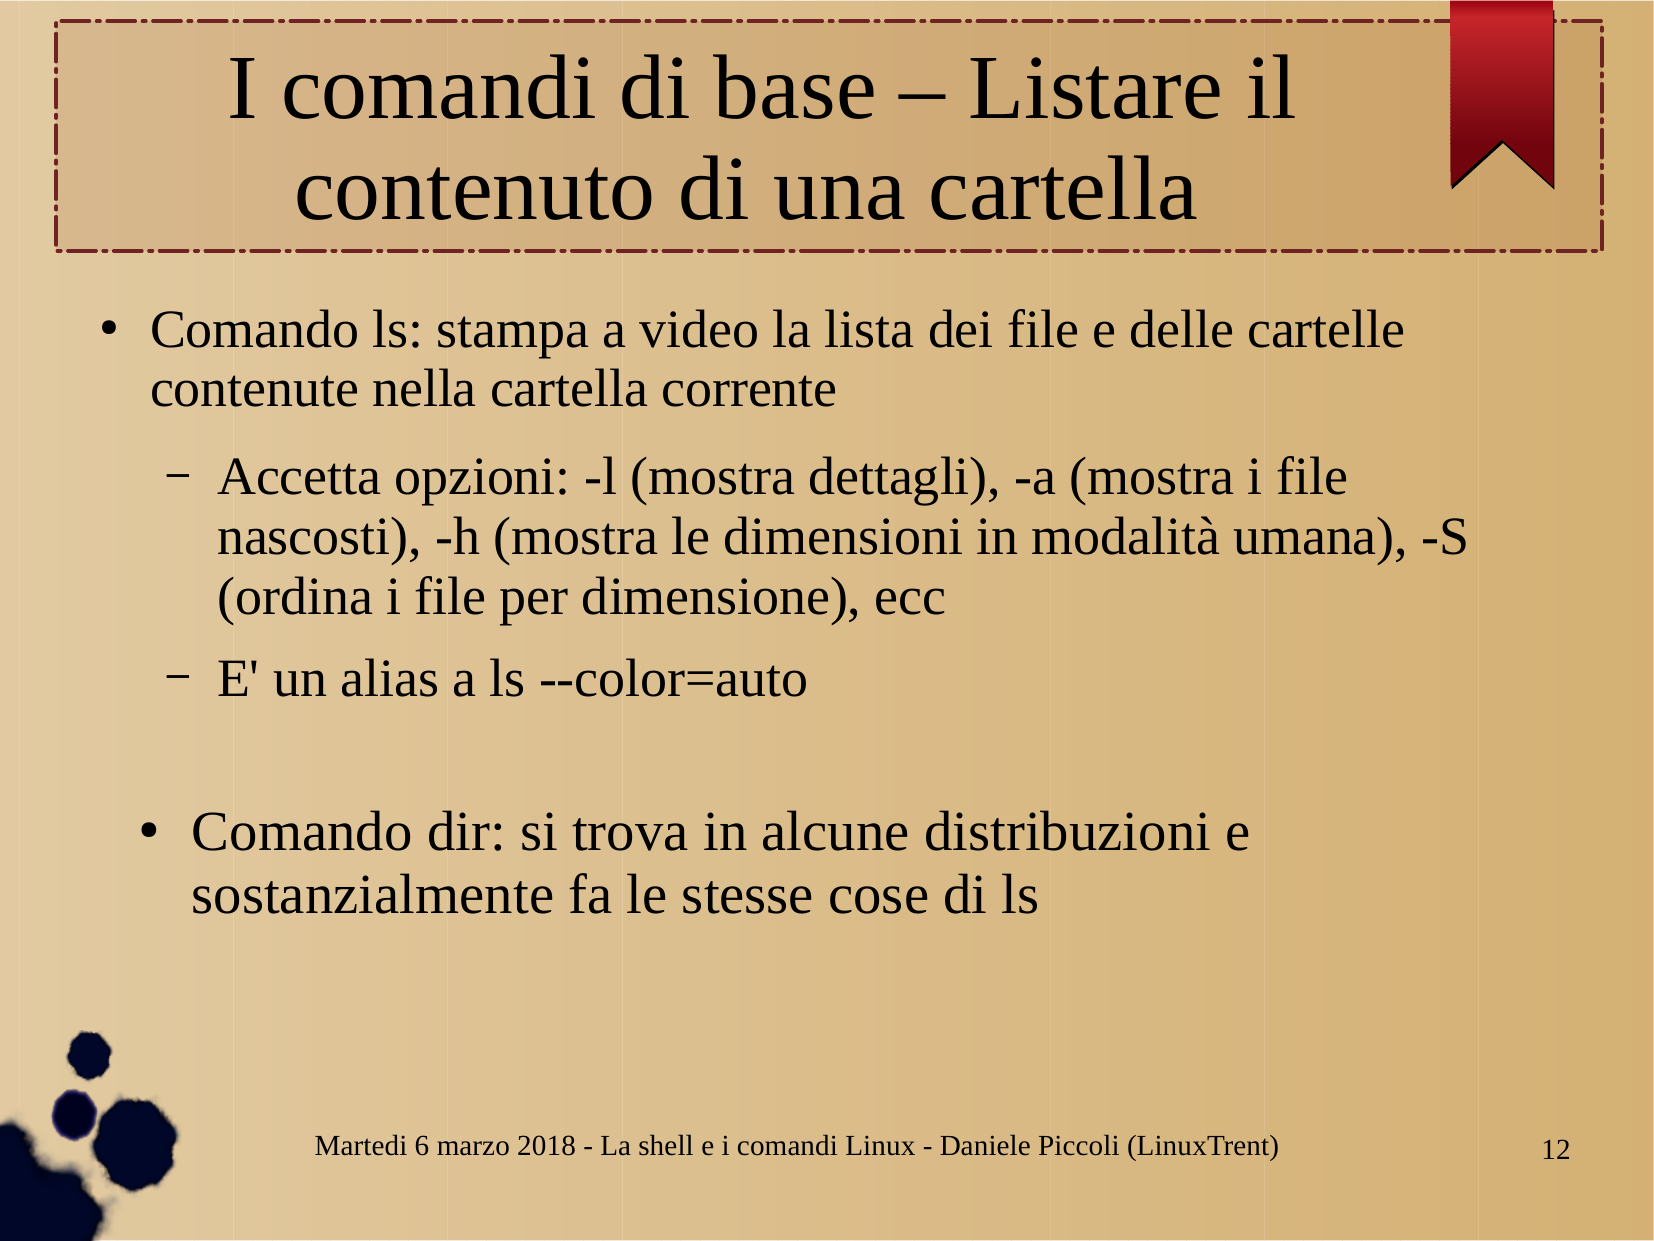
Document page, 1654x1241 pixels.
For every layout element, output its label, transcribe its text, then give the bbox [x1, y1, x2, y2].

list Comando ls: stampa a video la lista dei file e delle cartelle contenute nella cartella corrente Accetta opzioni: -l (mostra dettagli), -a (mostra i file nascosti), -h (mostra le dimensioni in modalità umana), -S (ordina i file per dimensione), ecc E' un alias a ls --color=auto [82, 299, 1560, 709]
title I comandi di base – Listare il contenuto di una cartella [82, 36, 1412, 240]
text_box Comando dir: si trova in alcune distribuzioni e sostanzialmente fa le stesse cose di ls [106, 792, 1536, 934]
